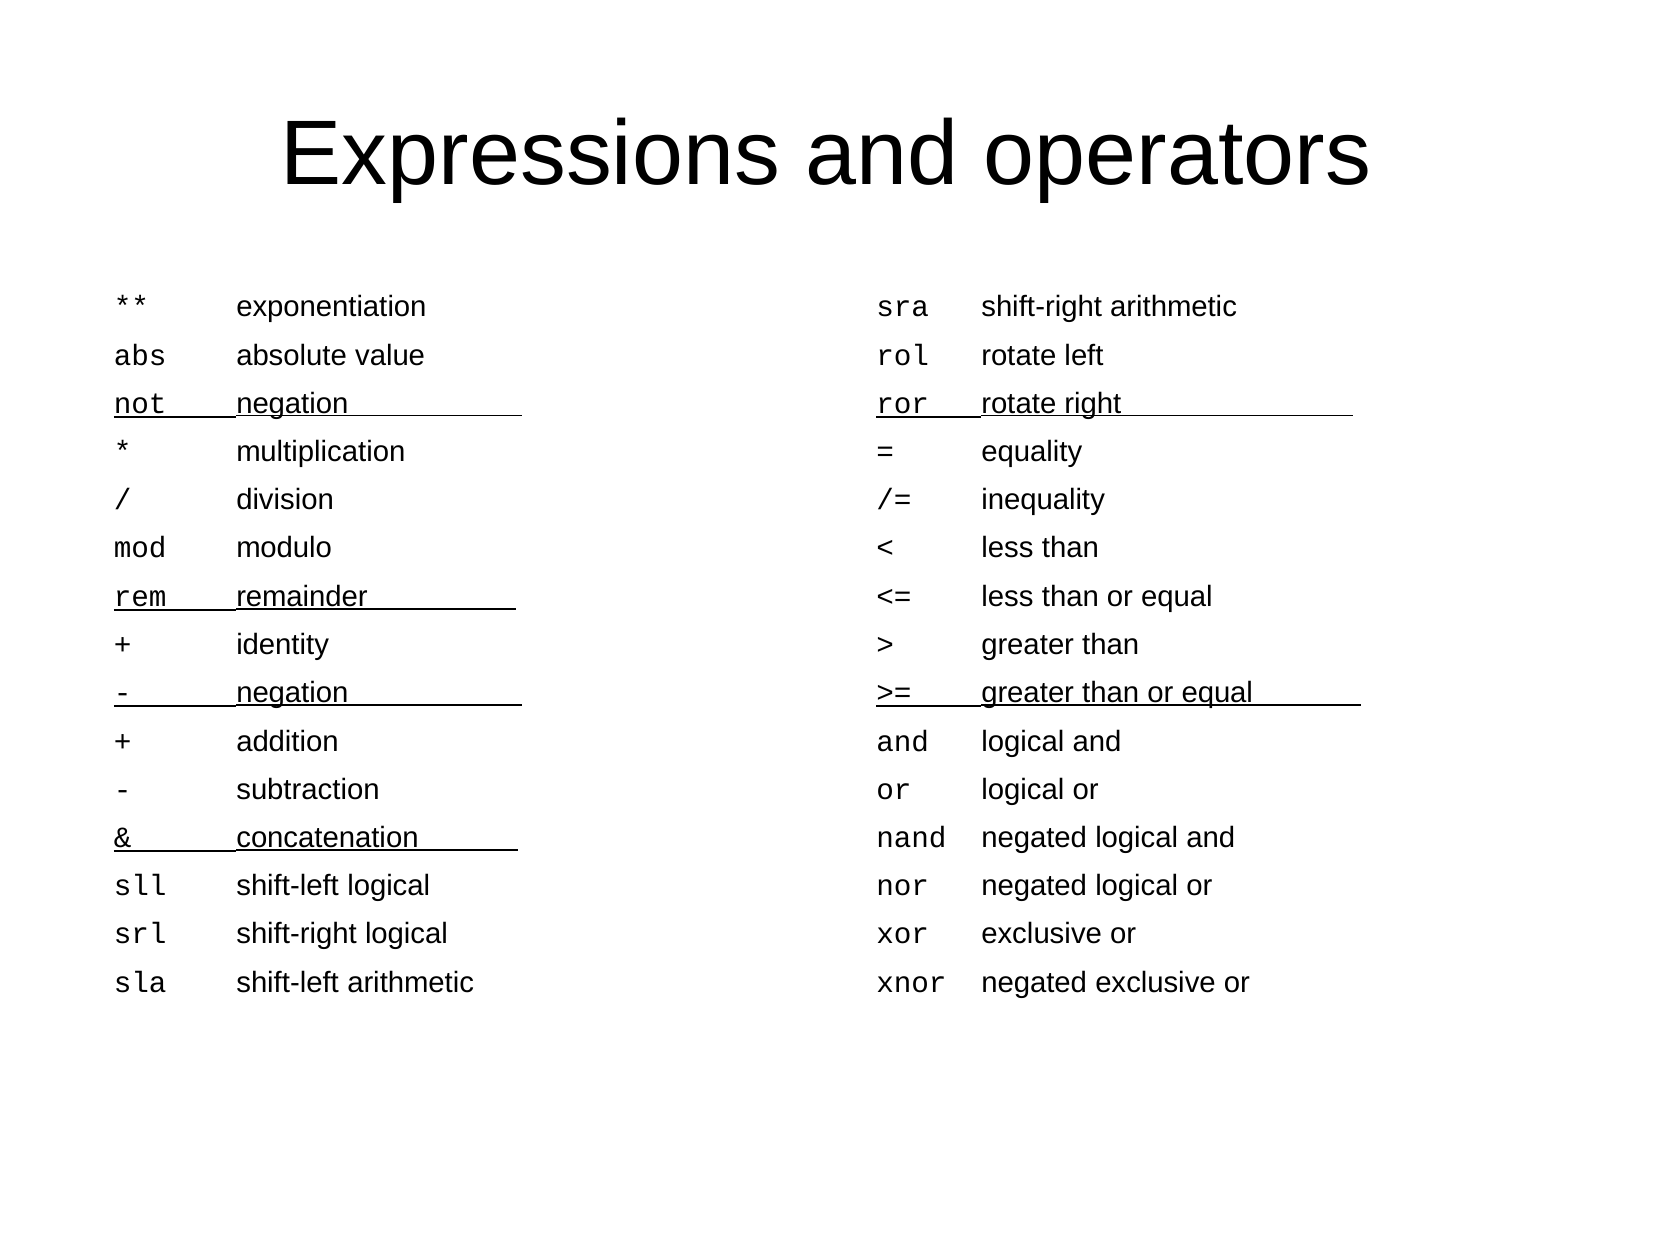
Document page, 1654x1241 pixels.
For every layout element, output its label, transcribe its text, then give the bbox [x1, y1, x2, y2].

list ** exponentiation abs absolute value not negation * multiplication / division mod modulo rem remainder + identity - negation + addition - subtraction & concatenation sll shift-left logical srl shift-right logical sla shift-left arithmetic [82, 290, 809, 1010]
title Expressions and operators [82, 49, 1571, 257]
list sra shift-right arithmetic rol rotate left ror rotate right = equality /= inequality < less than <= less than or equal > greater than >= greater than or equal and logical and or logical or nand negated logical and nor negated logical or xor exclusive or xnor negated exclusive or [845, 290, 1572, 1010]
